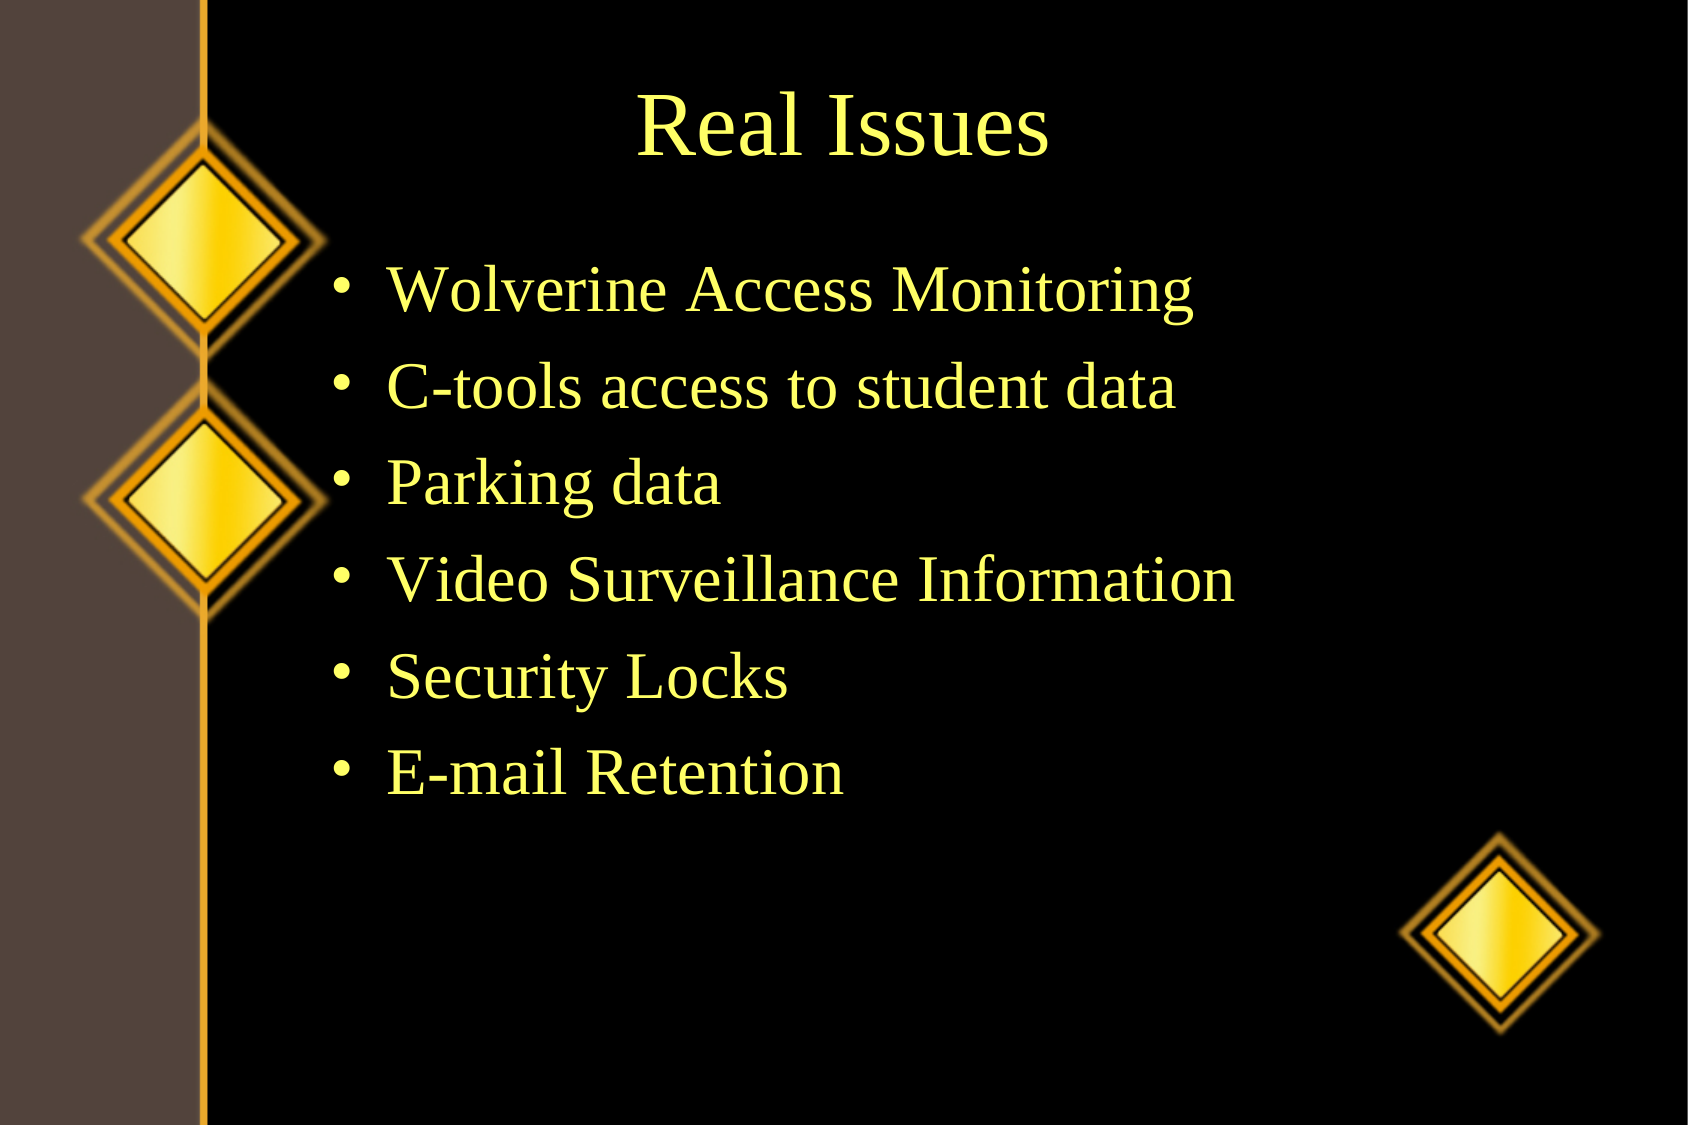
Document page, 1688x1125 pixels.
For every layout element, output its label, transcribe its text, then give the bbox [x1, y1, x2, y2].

picture [0, 0, 1688, 1125]
list Wolverine Access Monitoring C-tools access to student data Parking data Video Surveillance Information Security Locks E-mail Retention [315, 237, 1650, 913]
title Real Issues [126, 24, 1561, 213]
